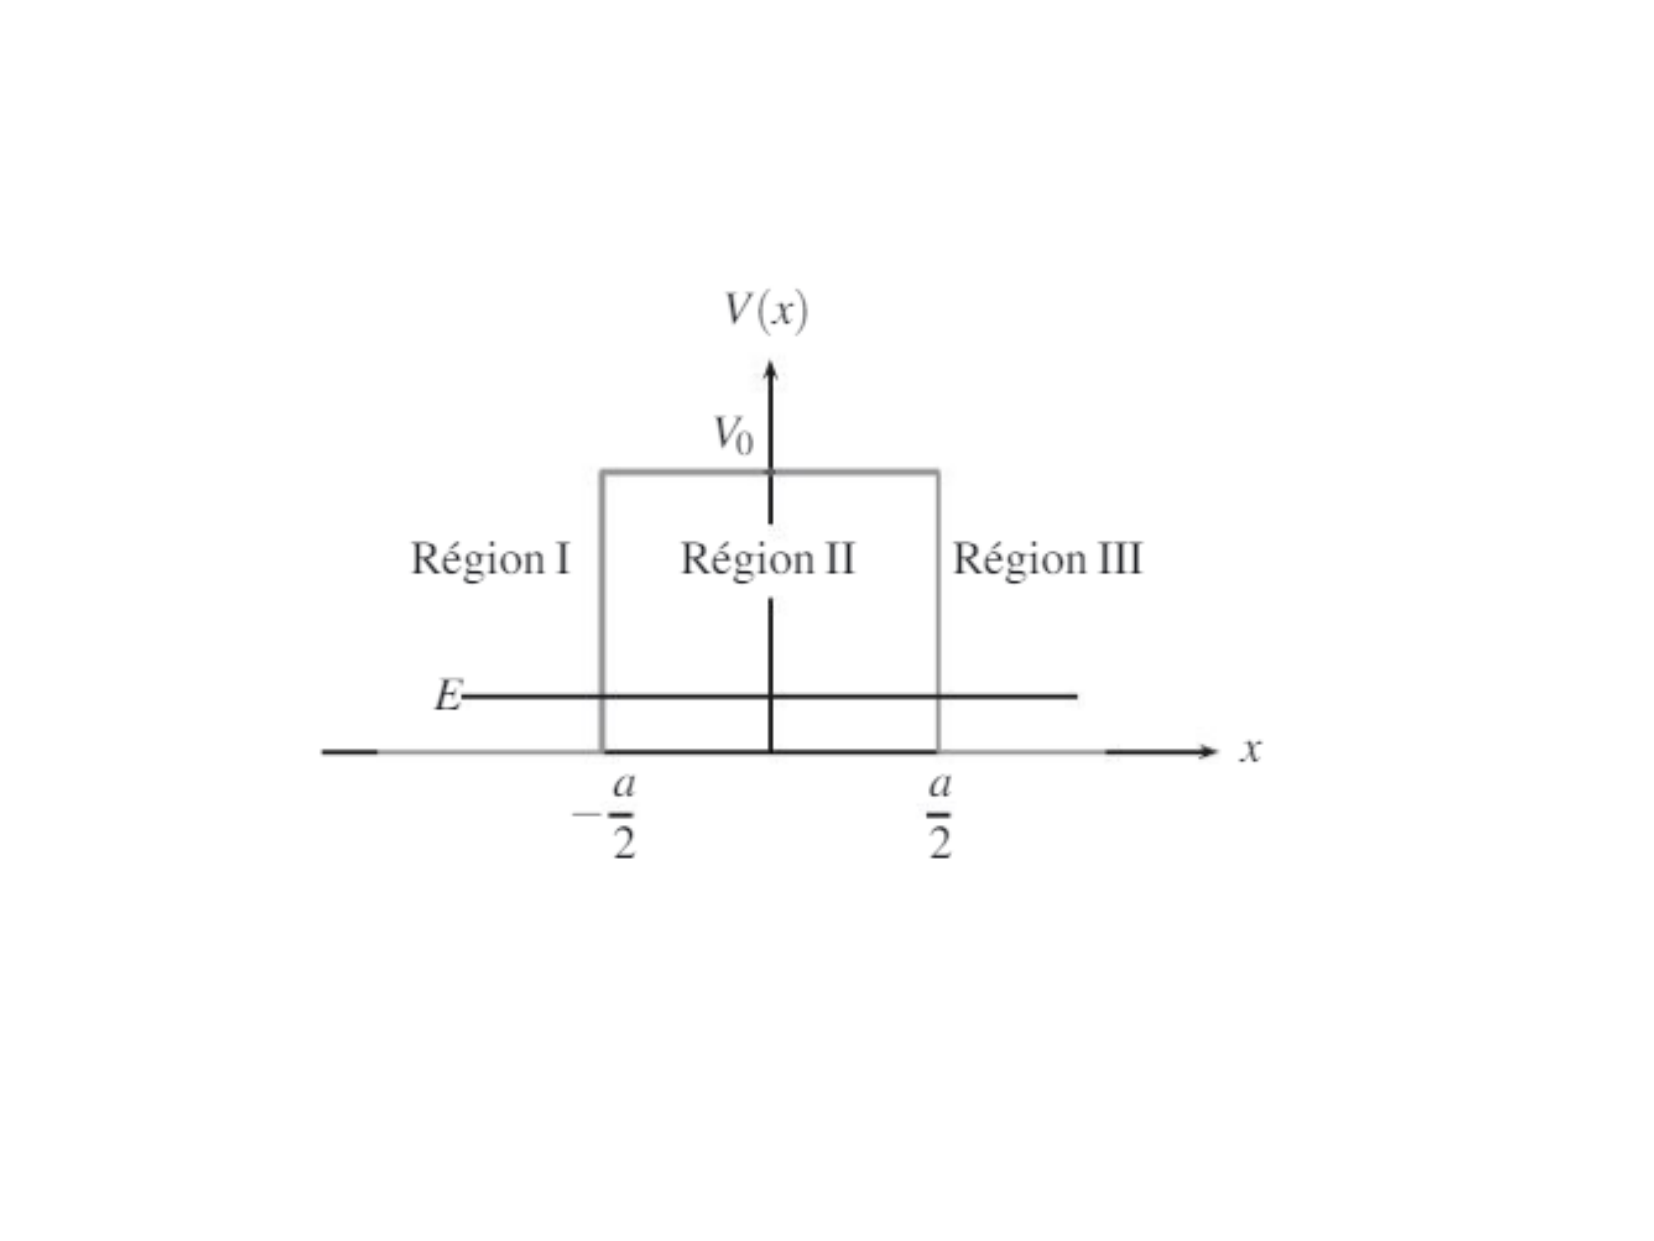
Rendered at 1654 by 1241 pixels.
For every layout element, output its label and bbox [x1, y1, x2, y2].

picture [259, 265, 1343, 886]
